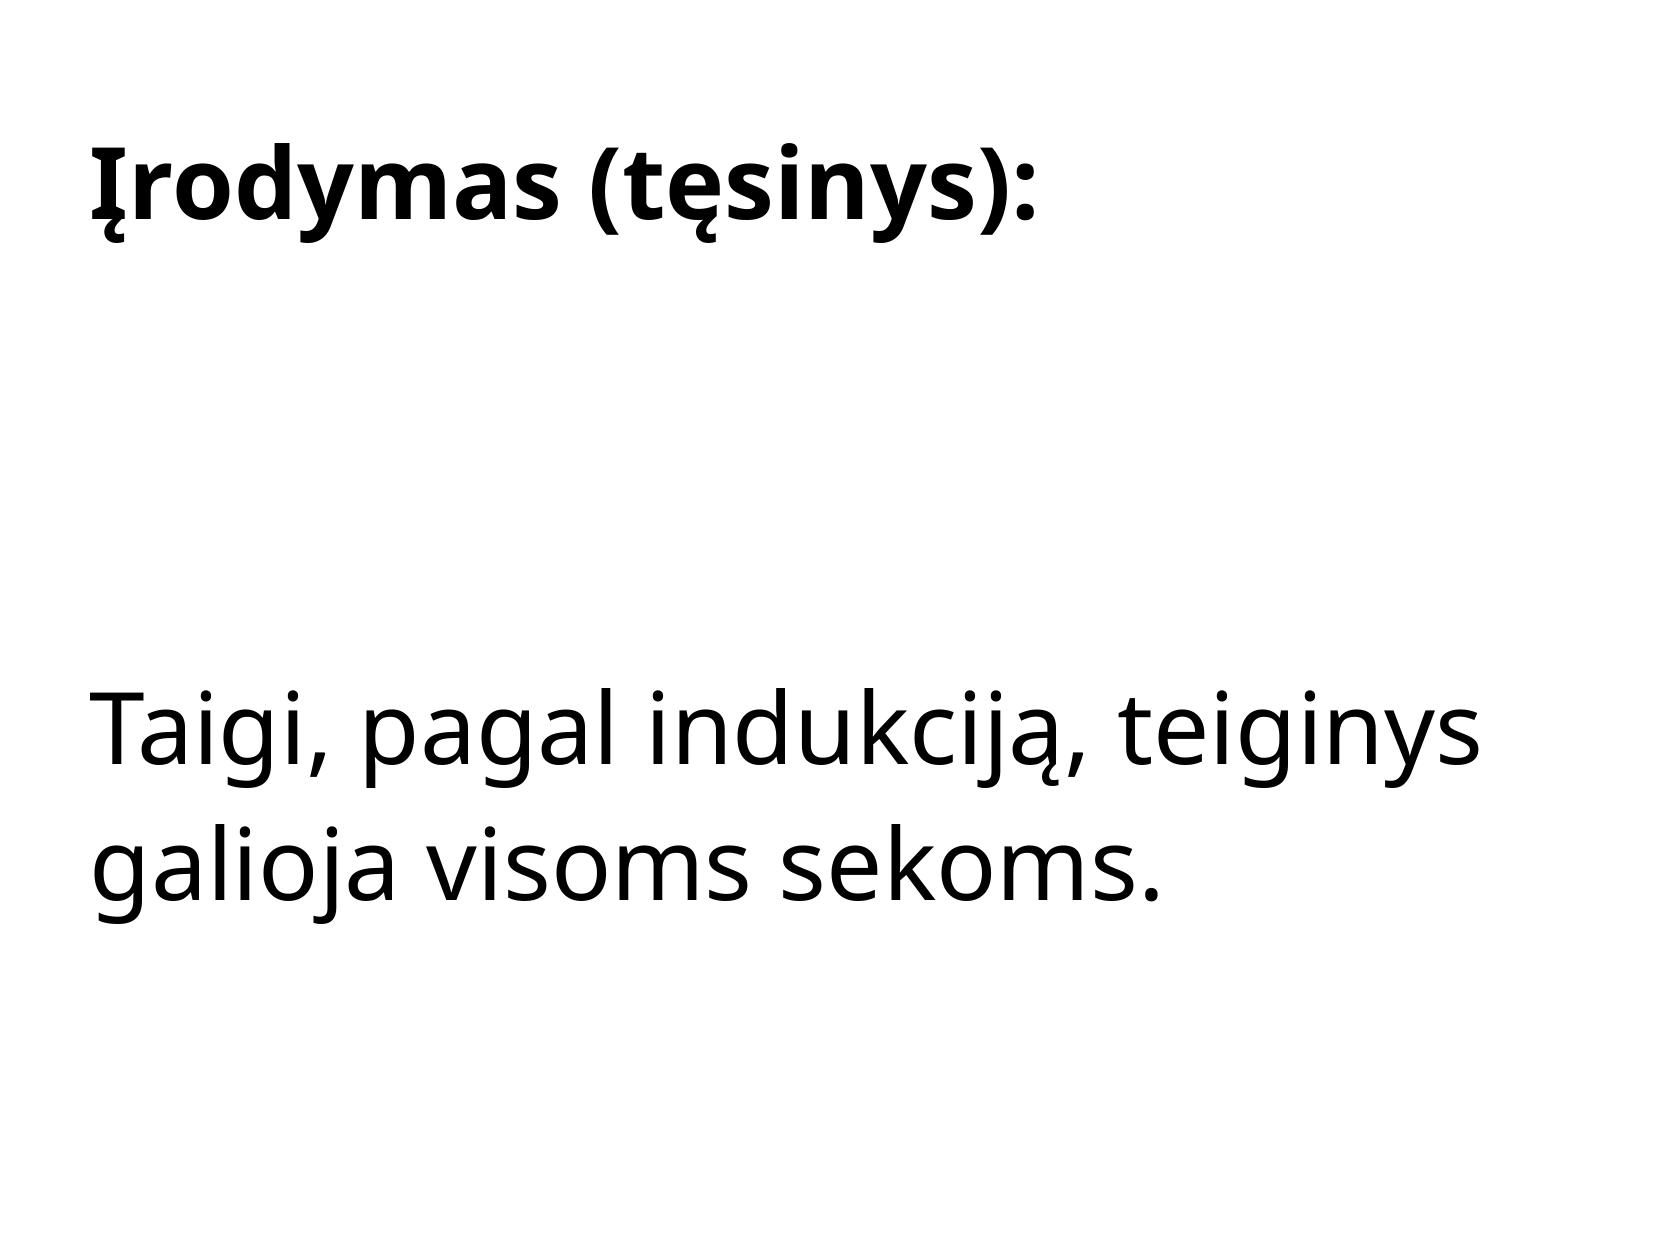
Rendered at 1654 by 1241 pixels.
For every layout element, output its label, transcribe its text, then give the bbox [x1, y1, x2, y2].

text_box Įrodymas (tęsinys): Taigi, pagal indukciją, teiginys galioja visoms sekoms. [75, 104, 1538, 818]
